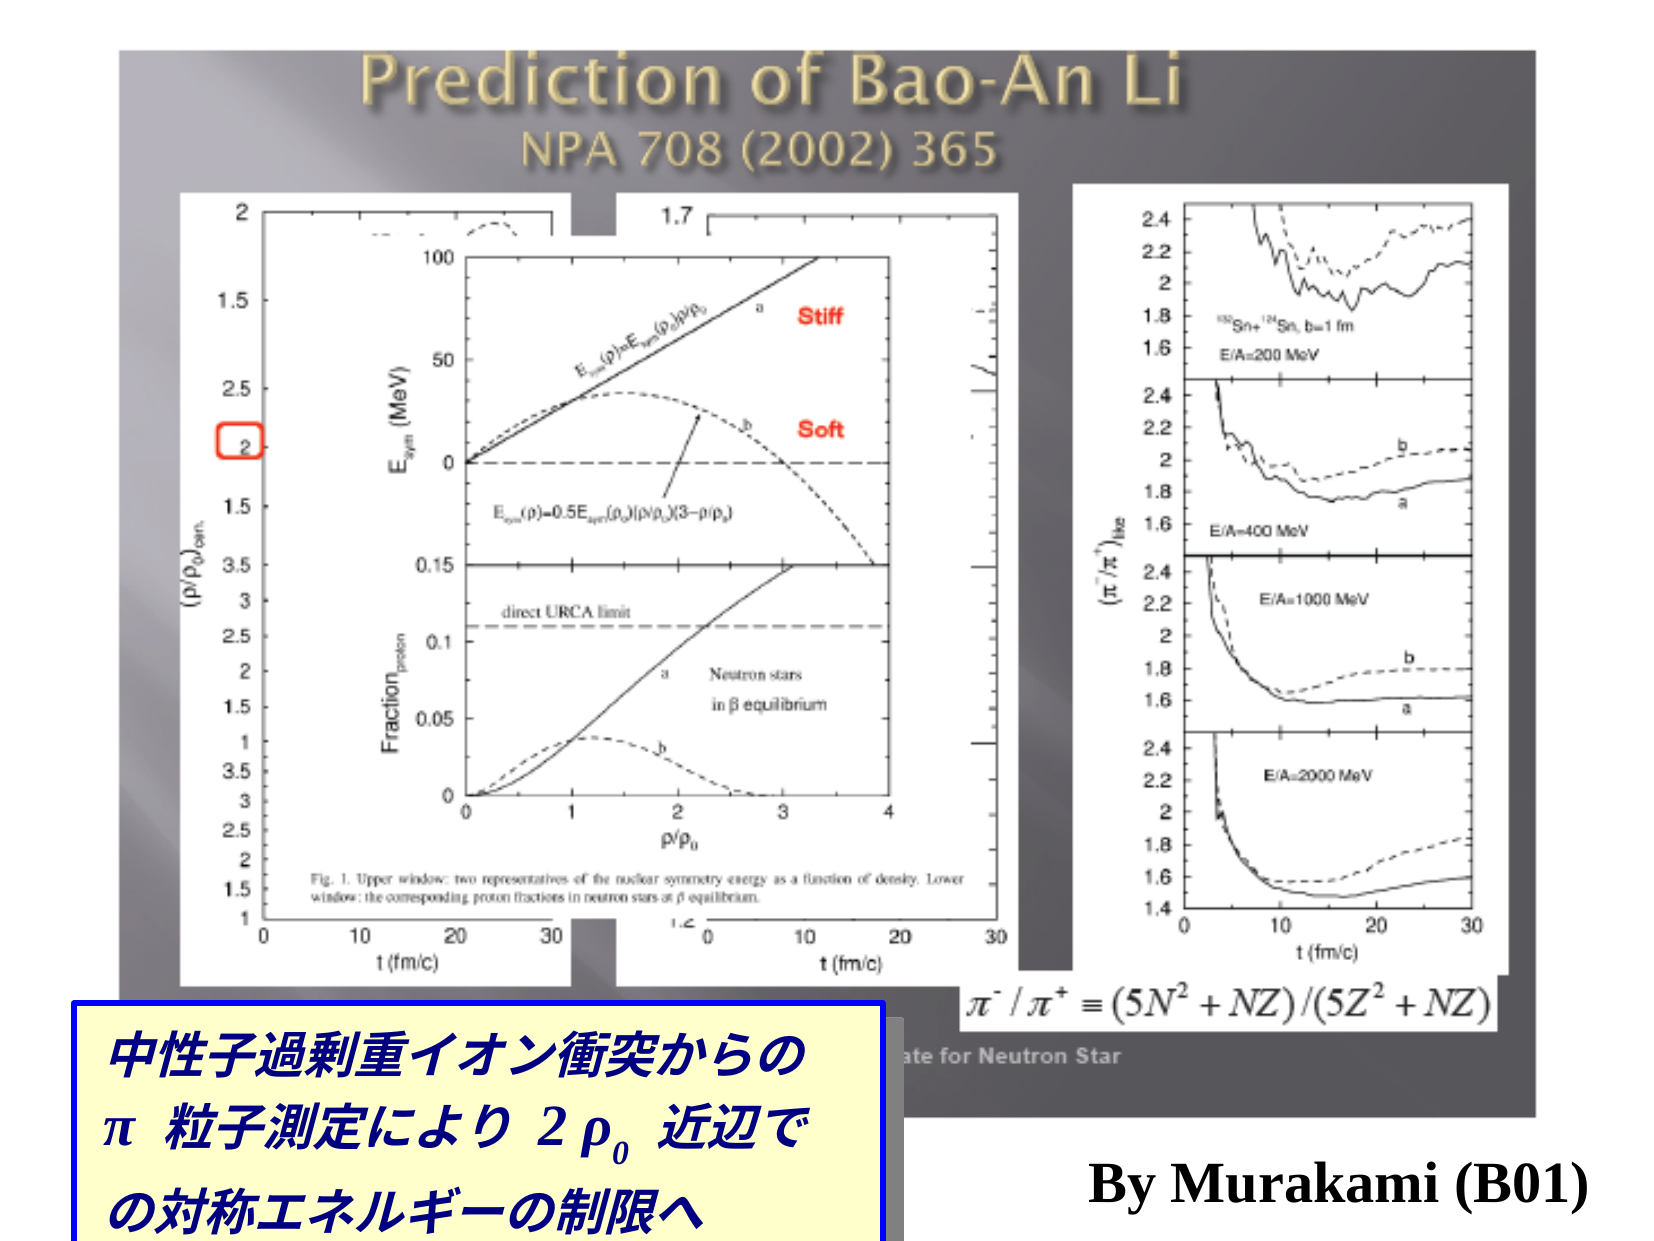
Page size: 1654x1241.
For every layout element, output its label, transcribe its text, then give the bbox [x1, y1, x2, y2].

text_box By Murakami (B01) [1088, 1150, 1591, 1216]
text_box 中性子過剰重イオン衝突からの π 粒子測定により 2 ρ0 近辺での対称エネルギーの制限へ [73, 1003, 883, 1206]
picture [0, 0, 1654, 1168]
